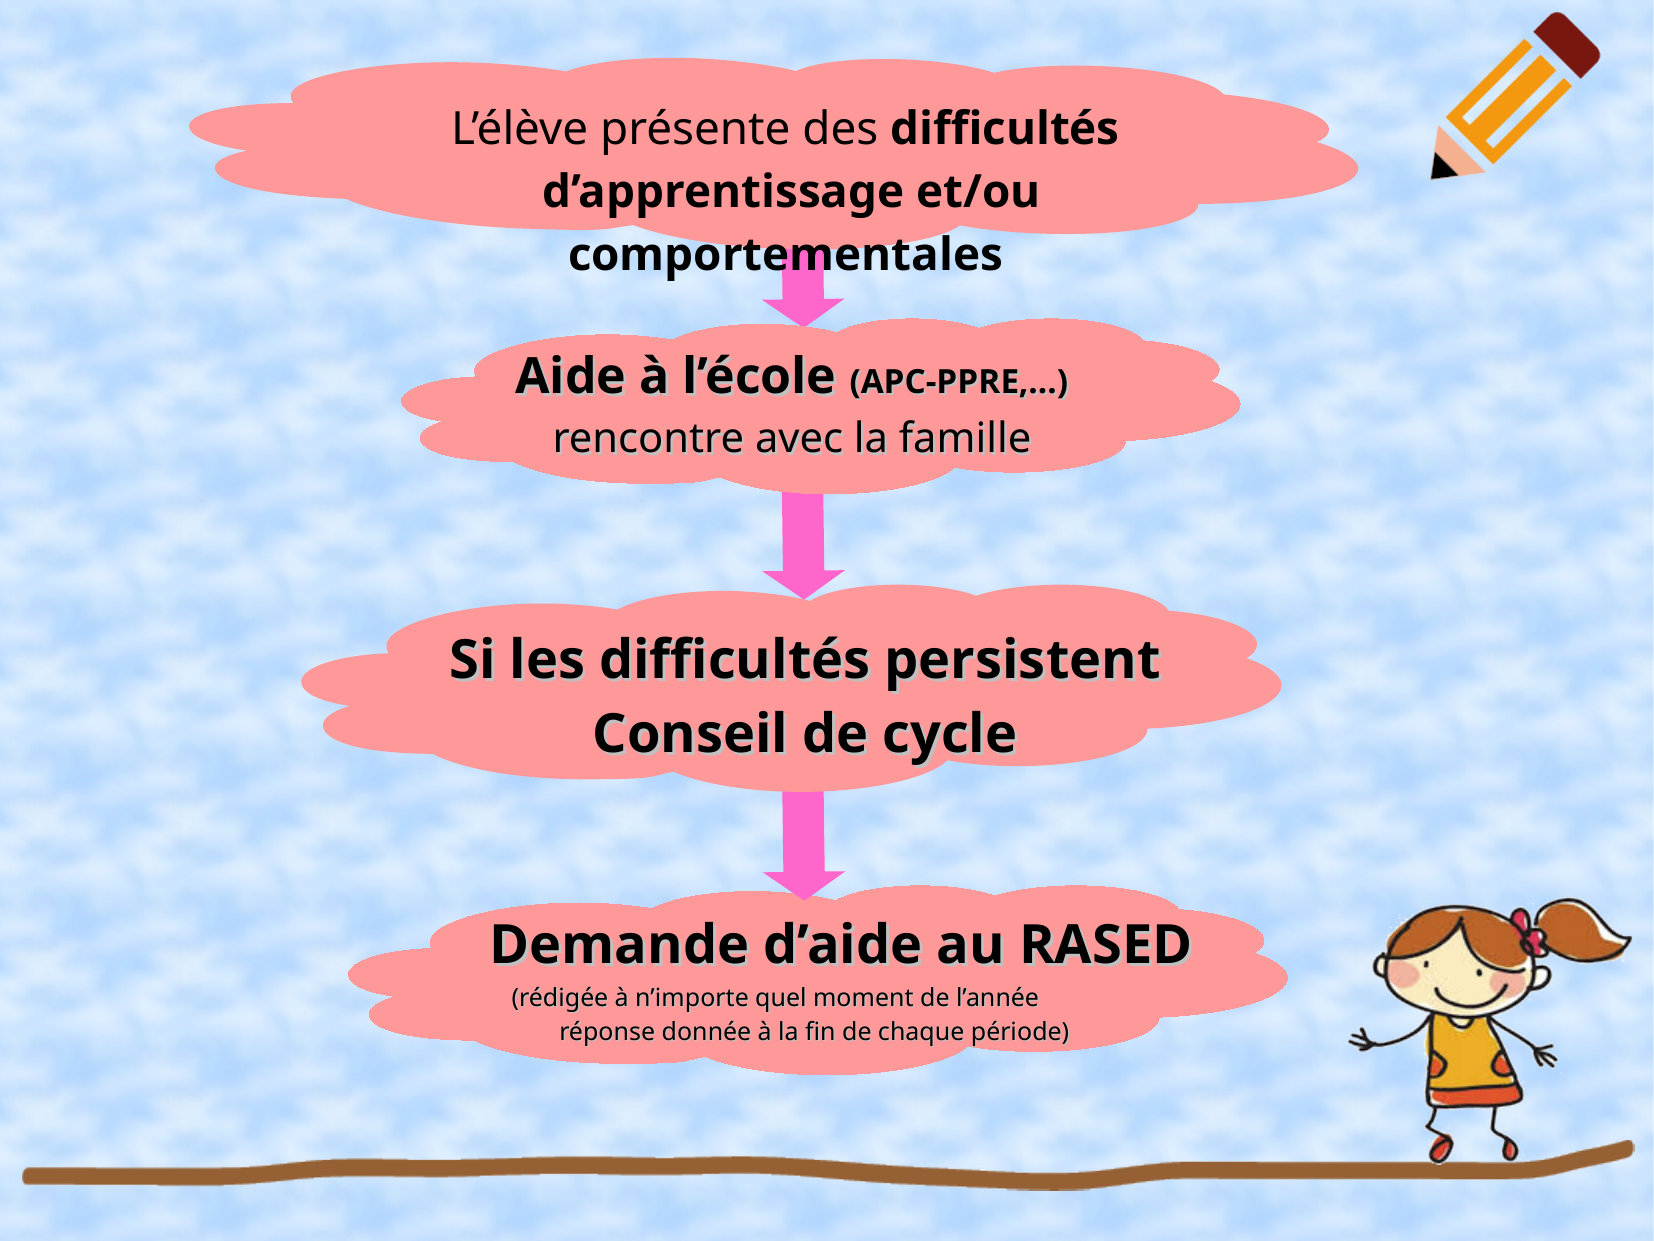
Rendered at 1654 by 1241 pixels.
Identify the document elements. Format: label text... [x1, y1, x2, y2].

picture [0, 0, 1654, 1241]
text_box [188, 57, 1216, 196]
text_box [957, 762, 1078, 767]
text_box [452, 762, 946, 901]
text_box [1276, 102, 1359, 200]
text_box [448, 492, 1190, 613]
text_box Aide à l’école (APC-PPRE,...) rencontre avec la famille [401, 318, 1241, 494]
text_box Demande d’aide au RASED (rédigée à n’importe quel moment de l’année réponse donnée à la fin de chaque période) [348, 885, 1288, 1075]
text_box [1001, 231, 1128, 235]
text_box L’élève présente des difficultés d’apprentissage et/ou comportementales [295, 88, 1276, 231]
text_box Si les difficultés persistent Conseil de cycle [420, 613, 1191, 762]
text_box [301, 620, 420, 754]
text_box [1191, 613, 1282, 725]
text_box [651, 231, 950, 326]
